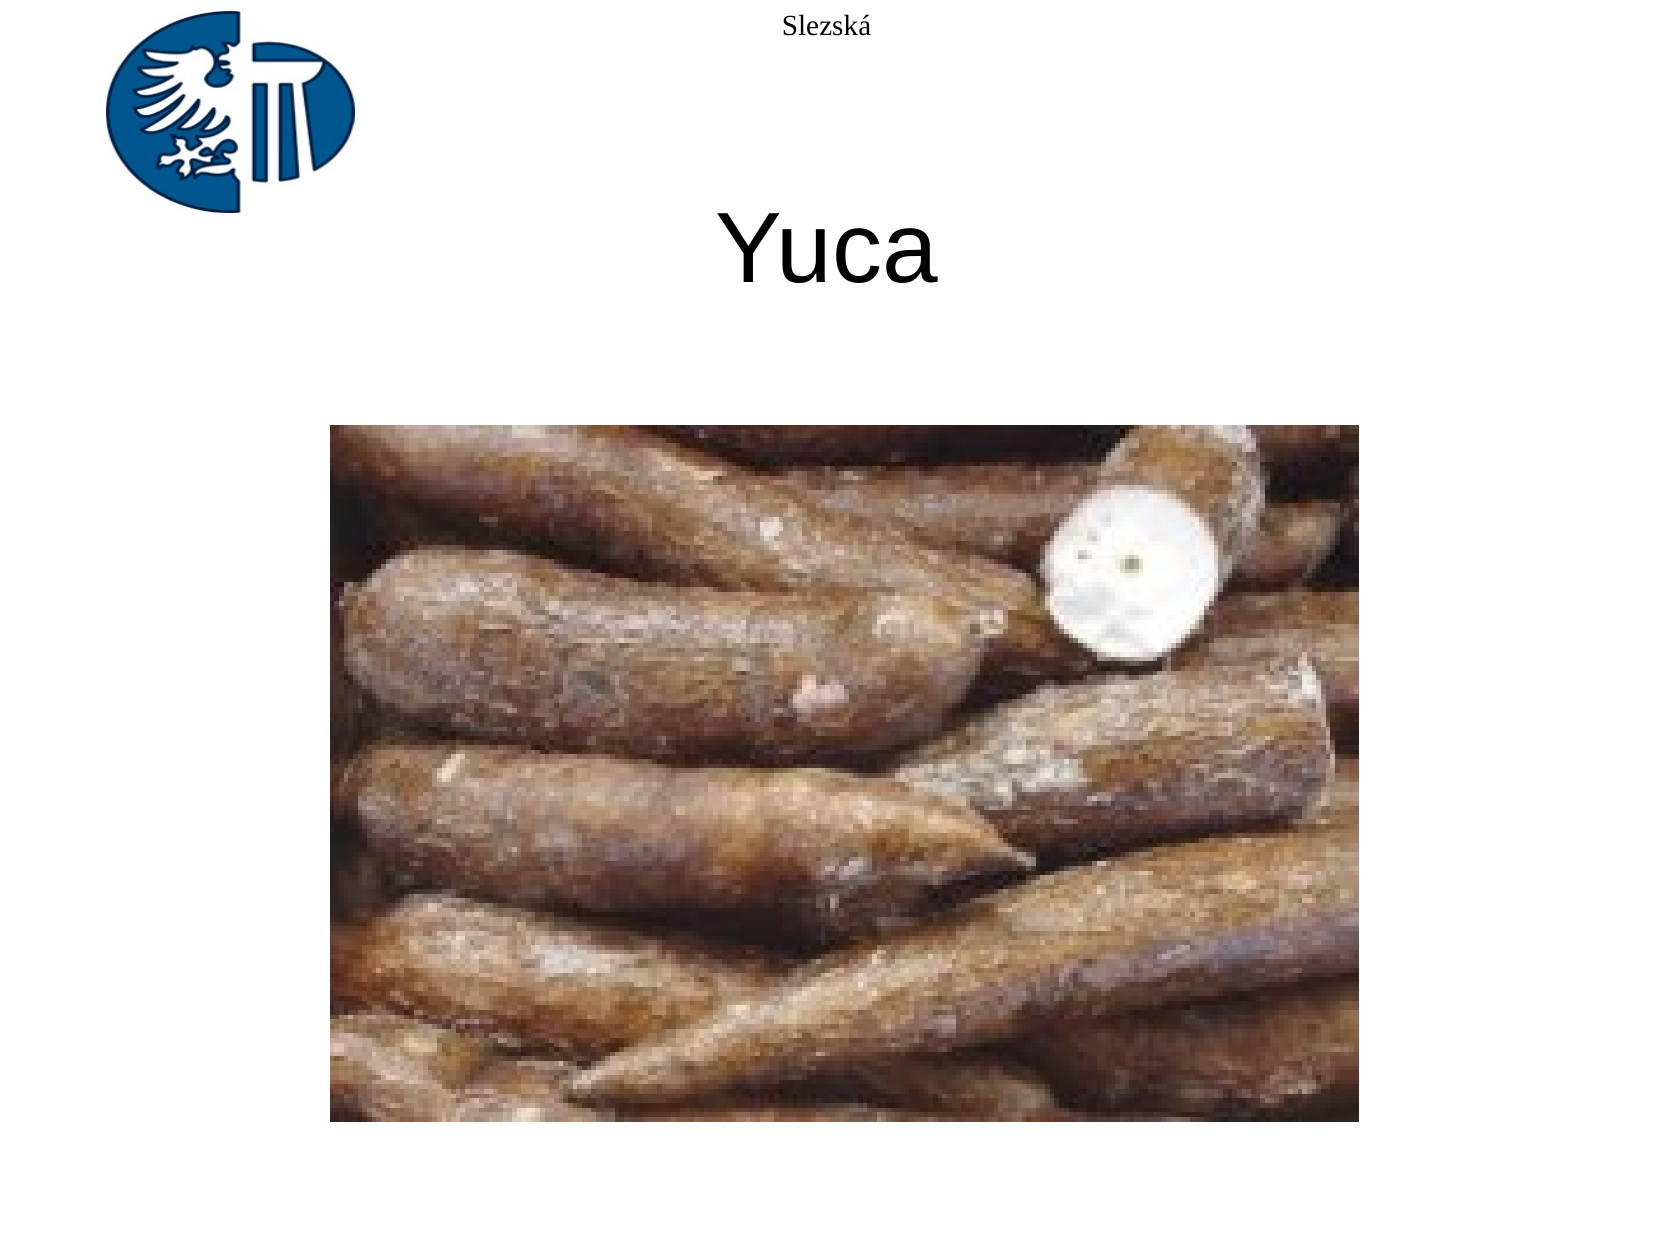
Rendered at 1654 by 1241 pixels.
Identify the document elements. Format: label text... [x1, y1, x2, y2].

picture [106, 11, 355, 82]
picture [330, 425, 1359, 1123]
title Yuca [82, 82, 1571, 414]
